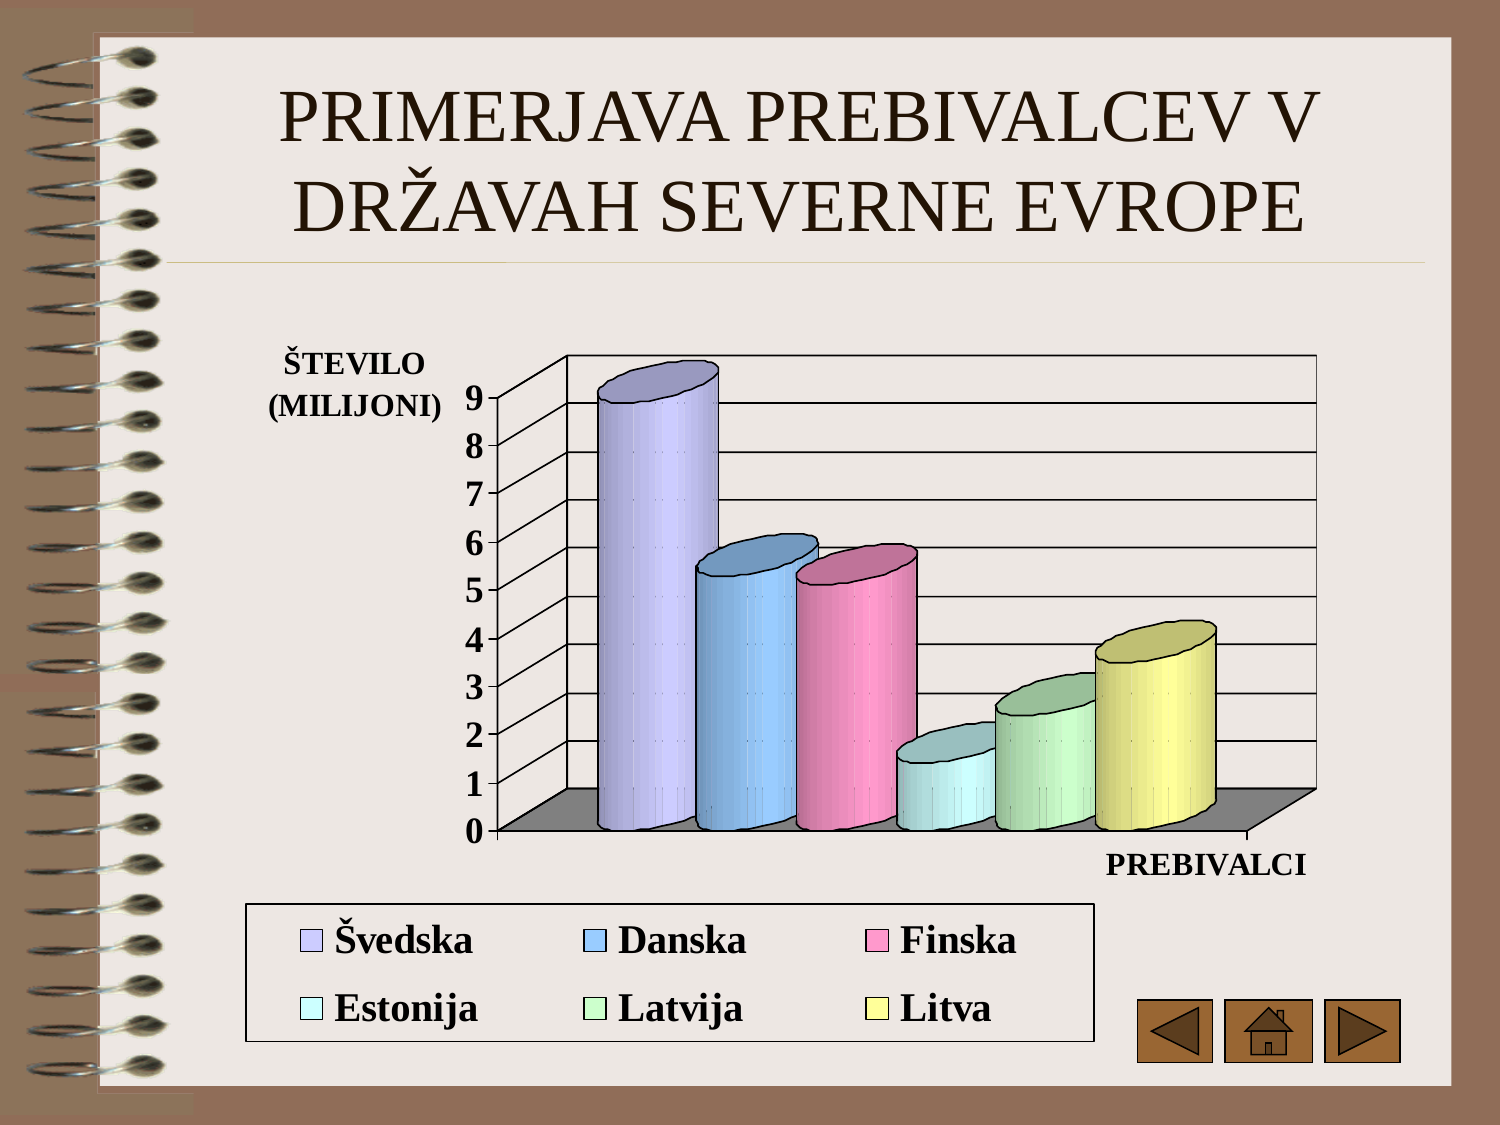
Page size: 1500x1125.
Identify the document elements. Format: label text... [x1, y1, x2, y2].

picture [0, 8, 194, 674]
title PRIMERJAVA PREBIVALCEV V DRŽAVAH SEVERNE EVROPE [174, 62, 1425, 250]
picture [237, 324, 1326, 1051]
text_box [1224, 1051, 1313, 1063]
text_box [1324, 999, 1400, 1063]
picture [0, 692, 194, 1115]
text_box [1137, 1051, 1213, 1063]
